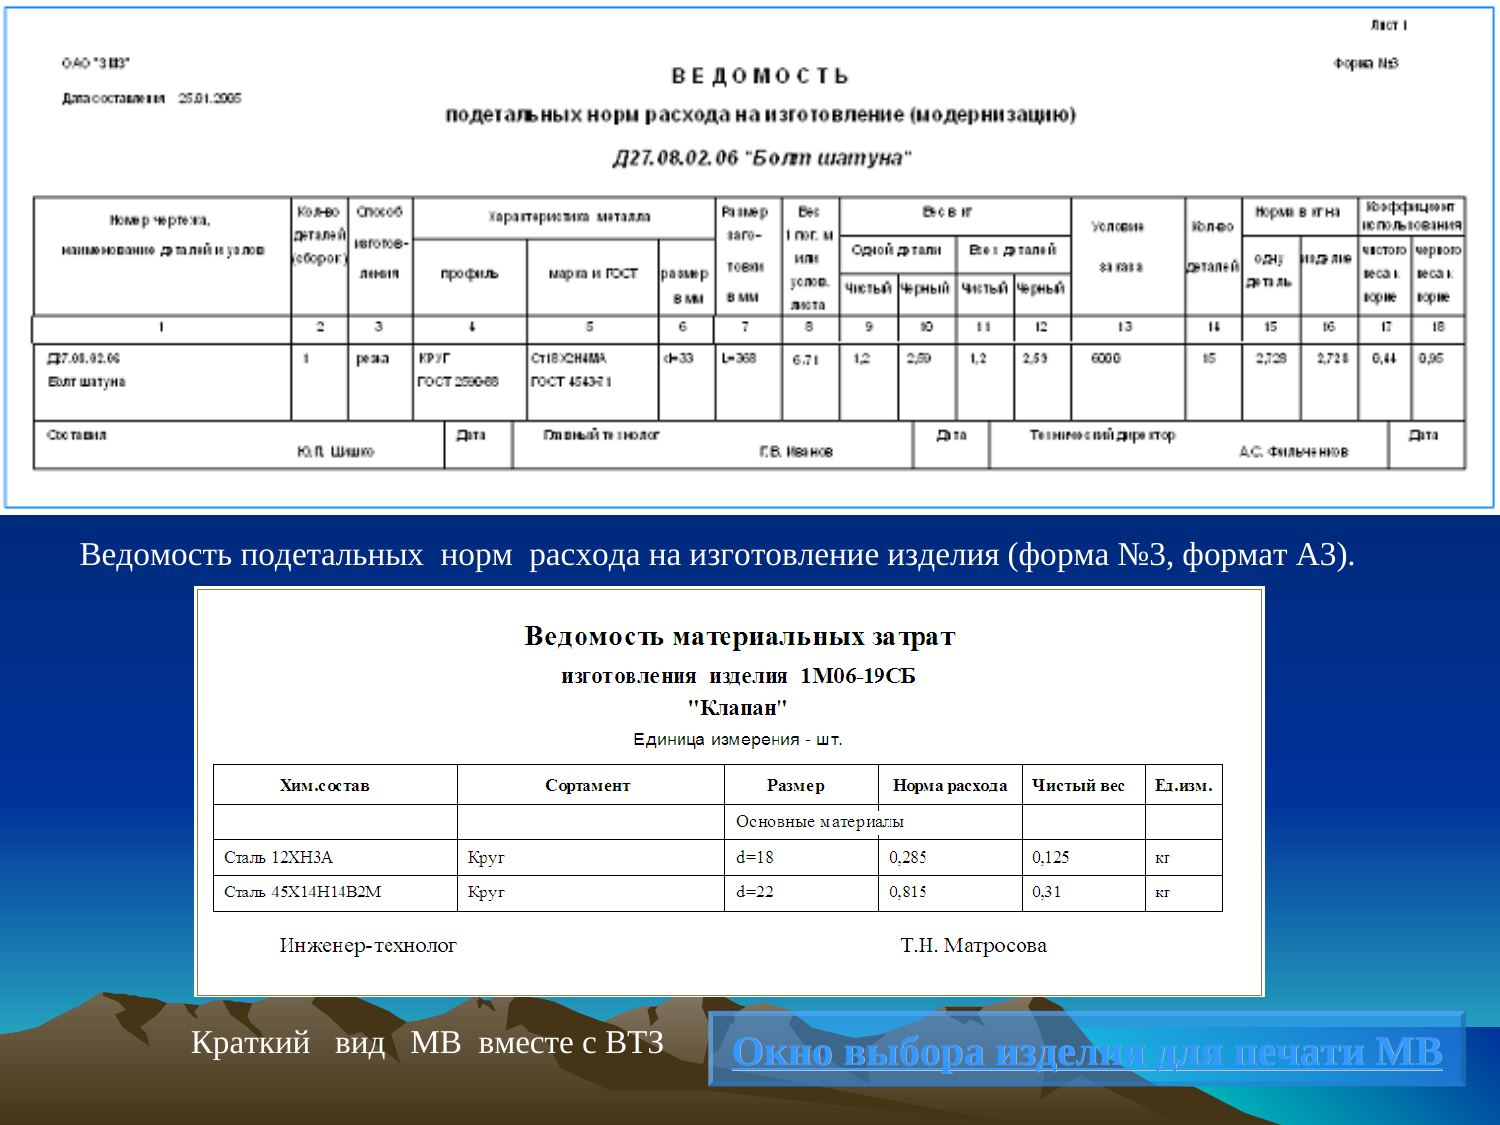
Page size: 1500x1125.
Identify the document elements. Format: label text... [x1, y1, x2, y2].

text_box Краткий вид МВ вместе с ВТЗ [175, 1012, 680, 1068]
text_box Окно выбора изделия для печати МВ [714, 1016, 1460, 1081]
picture [194, 586, 1265, 997]
chart [0, 0, 1500, 515]
text_box Ведомость подетальных норм расхода на изготовление изделия (форма №3, формат А3). [64, 524, 1381, 581]
